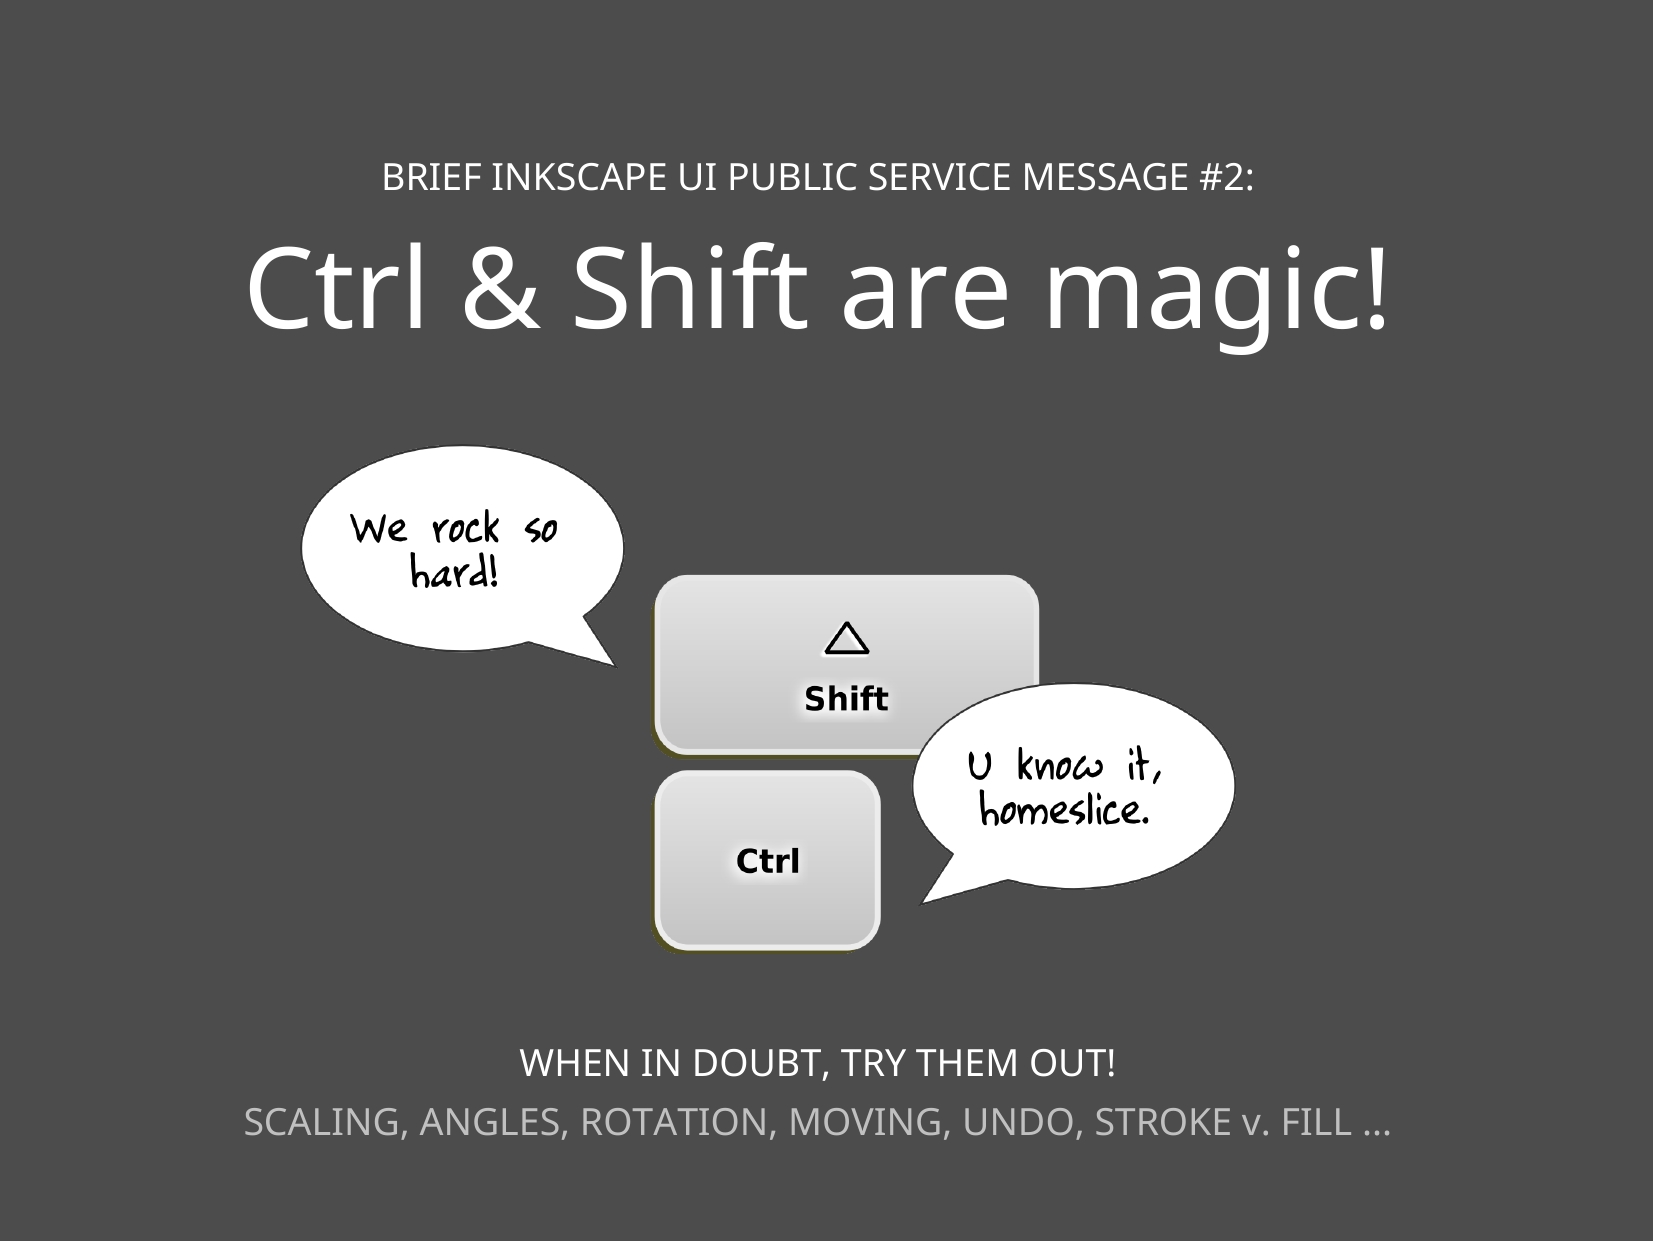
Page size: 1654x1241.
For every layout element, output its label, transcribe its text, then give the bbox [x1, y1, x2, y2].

title SCALING, ANGLES, ROTATION, MOVING, UNDO, STROKE v. FILL ... [112, 1079, 1524, 1170]
title BRIEF INKSCAPE UI PUBLIC SERVICE MESSAGE #2: [112, 134, 1524, 226]
title Ctrl & Shift are magic! [112, 226, 1524, 401]
title WHEN IN DOUBT, TRY THEM OUT! [112, 1020, 1524, 1079]
picture [300, 444, 1236, 954]
